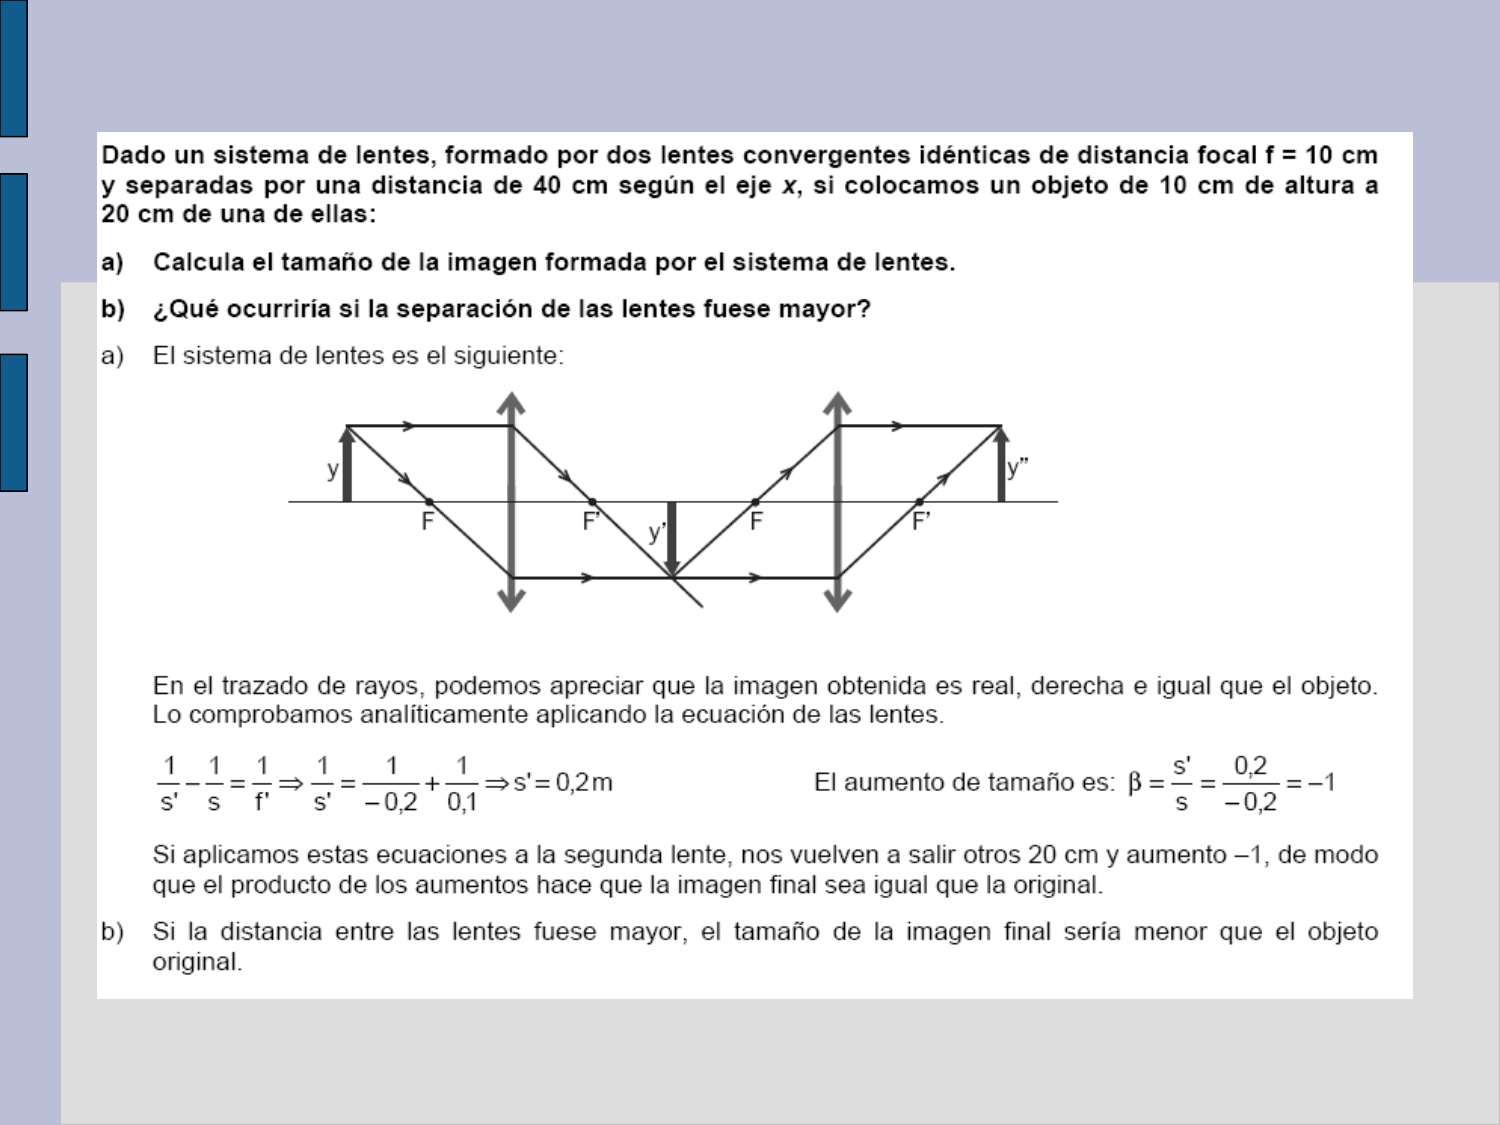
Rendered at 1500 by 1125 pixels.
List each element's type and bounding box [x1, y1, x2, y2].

picture [97, 132, 1413, 999]
